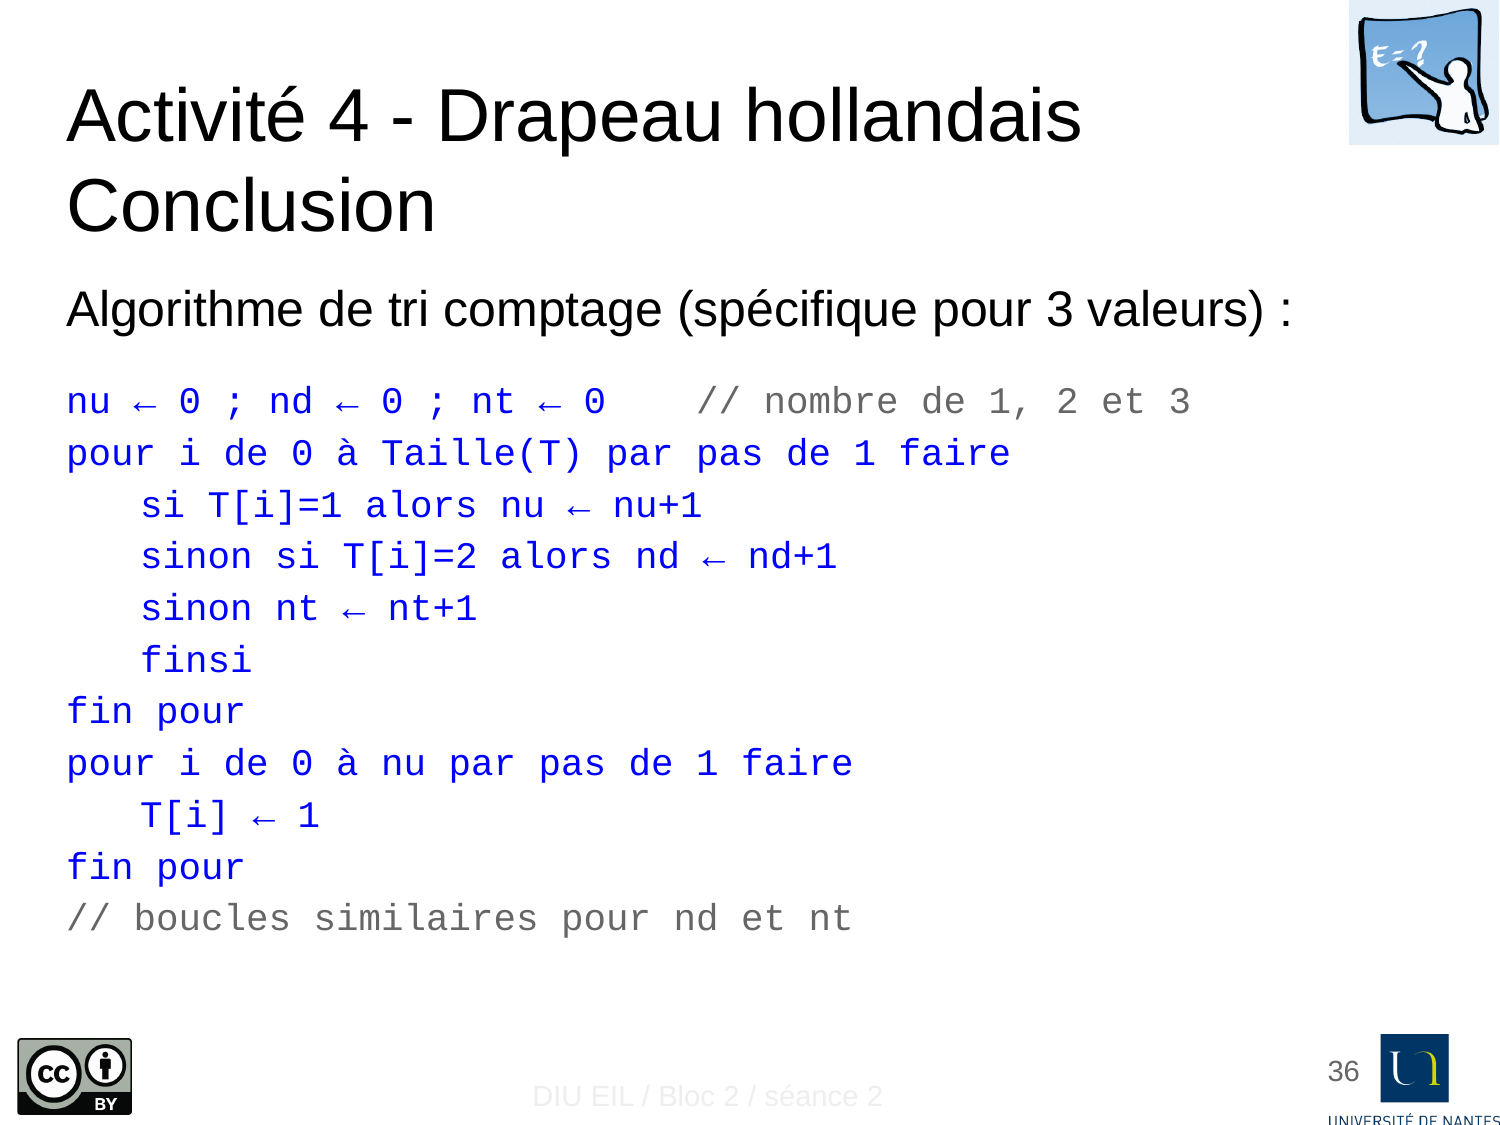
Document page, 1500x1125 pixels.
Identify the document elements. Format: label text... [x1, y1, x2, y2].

slide_number <numéro> [1284, 1038, 1375, 1102]
list Algorithme de tri comptage (spécifique pour 3 valeurs) : nu ← 0 ; nd ← 0 ; nt ← 0 // nombre de 1, 2 et 3 pour i de 0 à Taille(T) par pas de 1 faire si T[i]=1 alors nu ← nu+1 sinon si T[i]=2 alors nd ← nd+1 sinon nt ← nt+1 finsi fin pour pour i de 0 à nu par pas de 1 faire T[i] ← 1 fin pour // boucles similaires pour nd et nt [51, 252, 1449, 1064]
picture [17, 1038, 132, 1115]
title Activité 4 - Drapeau hollandais Conclusion [51, 51, 1449, 223]
picture [1349, 0, 1499, 145]
picture [1329, 1034, 1500, 1125]
